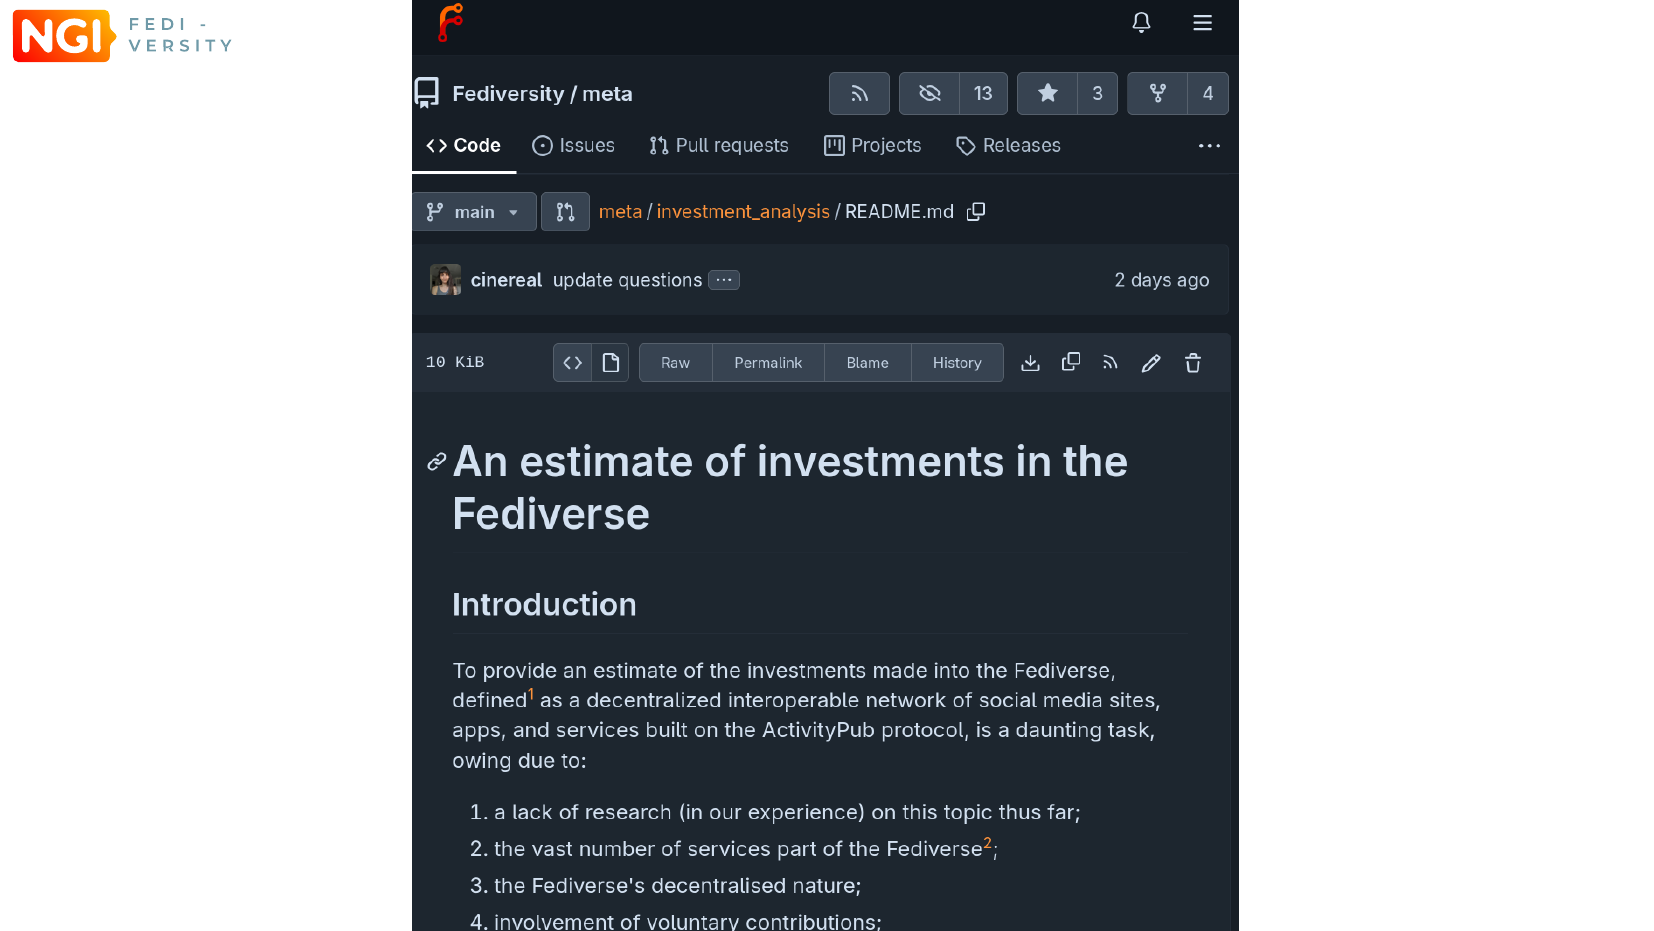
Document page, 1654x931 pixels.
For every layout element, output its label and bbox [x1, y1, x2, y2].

picture [412, 0, 1239, 931]
picture [12, 9, 232, 63]
